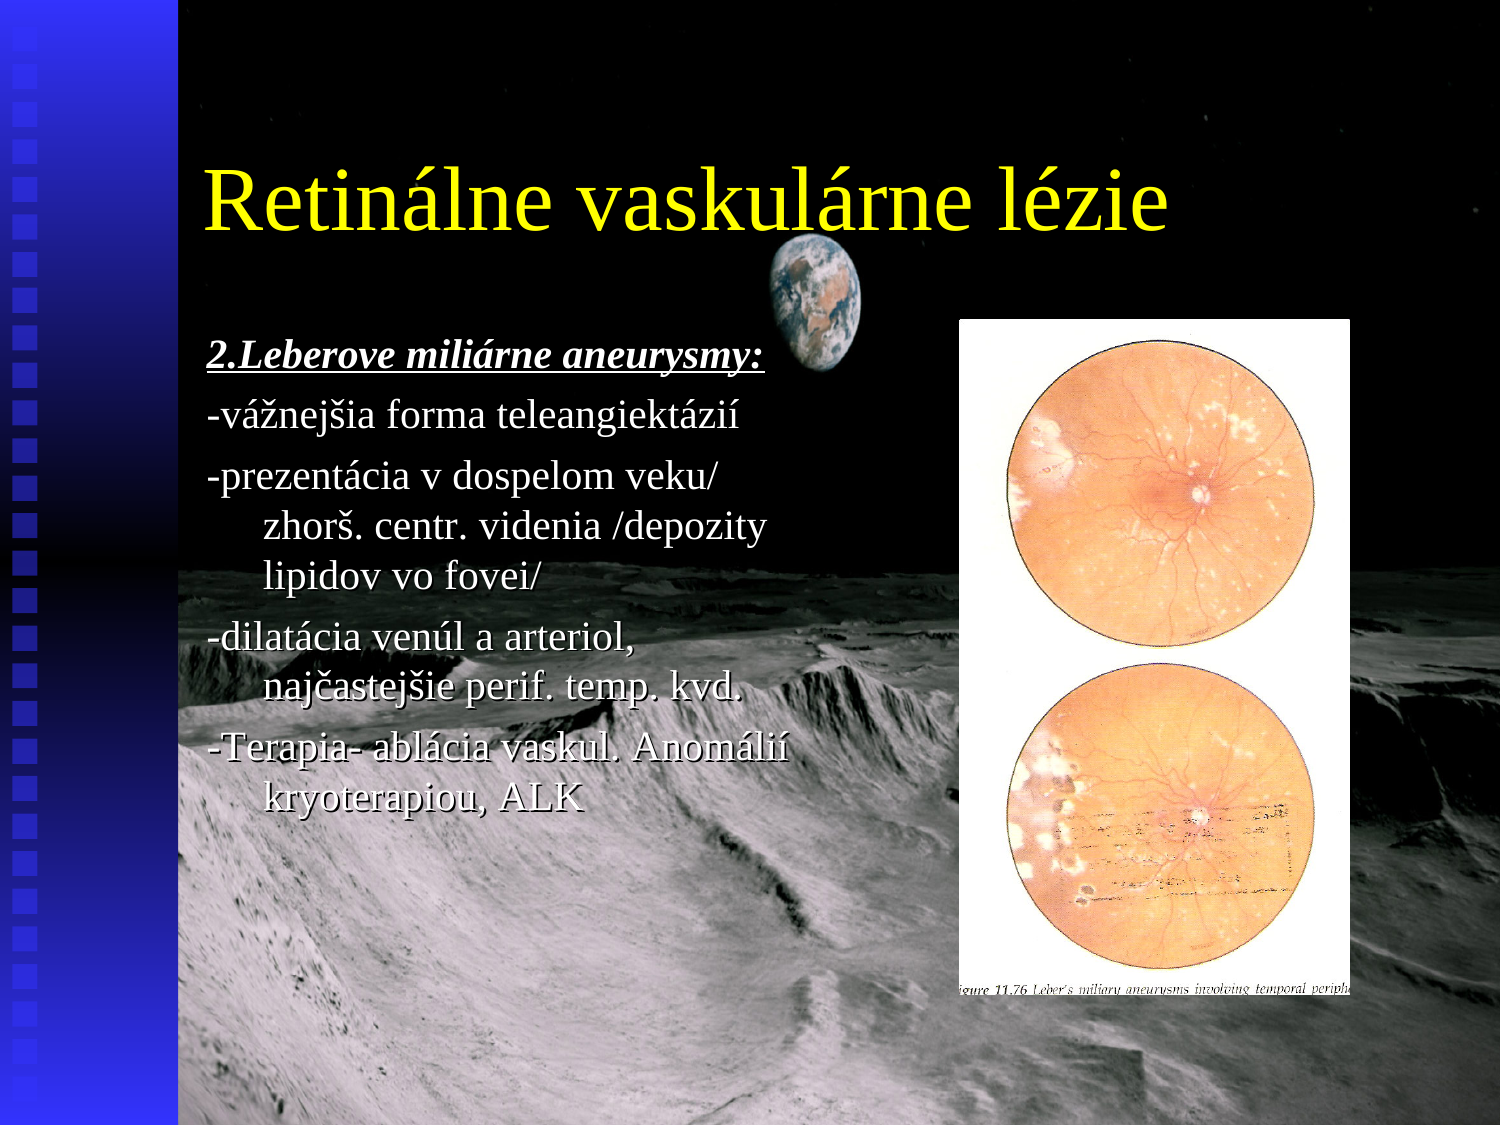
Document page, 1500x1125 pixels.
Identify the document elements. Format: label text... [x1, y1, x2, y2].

picture [0, 0, 1500, 1125]
title Retinálne vaskulárne lézie [187, 99, 1463, 288]
list 2.Leberove miliárne aneurysmy: -vážnejšia forma teleangiektázií -prezentácia v dospelom veku/ zhorš. centr. videnia /depozity lipidov vo fovei/ -dilatácia venúl a arteriol, najčastejšie perif. temp. kvd. -Terapia- ablácia vaskul. Anomálií kryoterapiou, ALK [191, 319, 817, 995]
